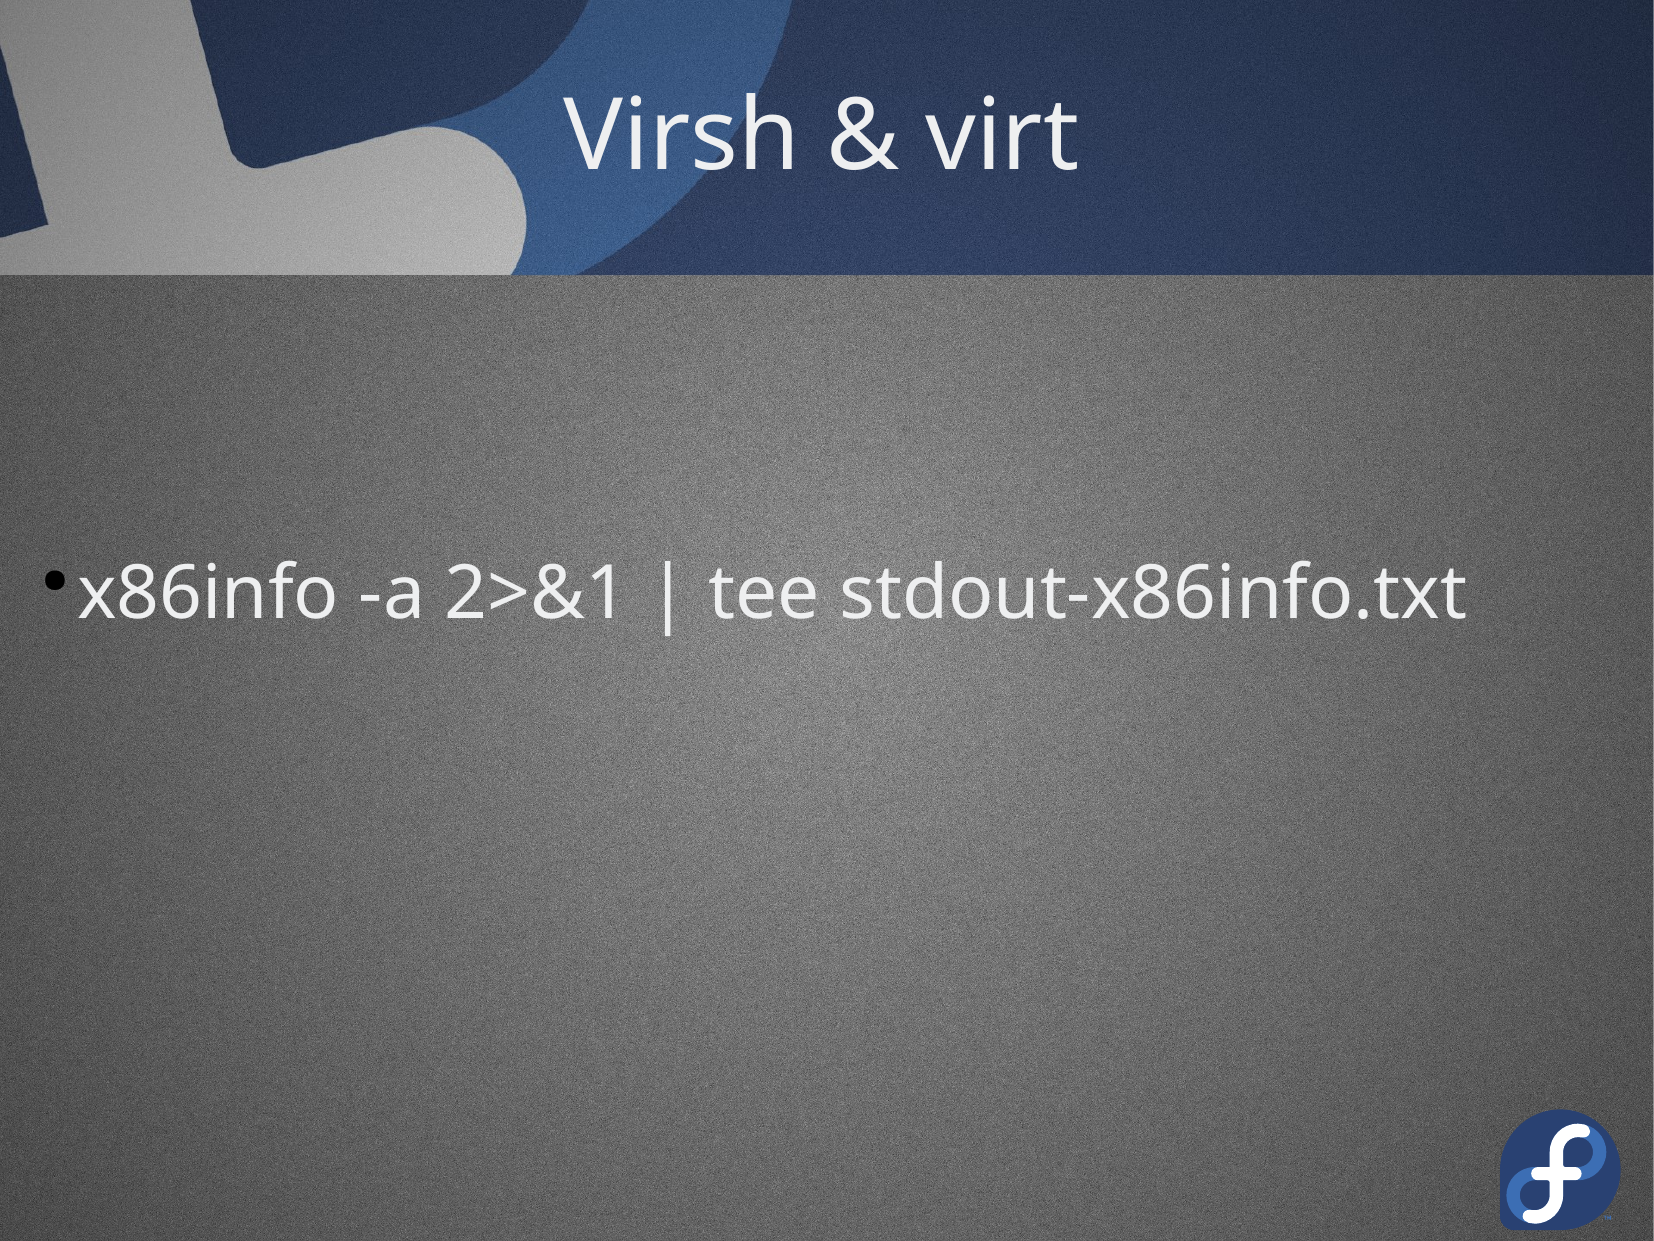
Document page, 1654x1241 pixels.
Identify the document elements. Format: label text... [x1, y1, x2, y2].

text_box Virsh & virt [83, 30, 1561, 237]
text_box x86info -a 2>&1 | tee stdout-x86info.txt [29, 285, 1507, 492]
picture [0, 0, 1654, 1241]
